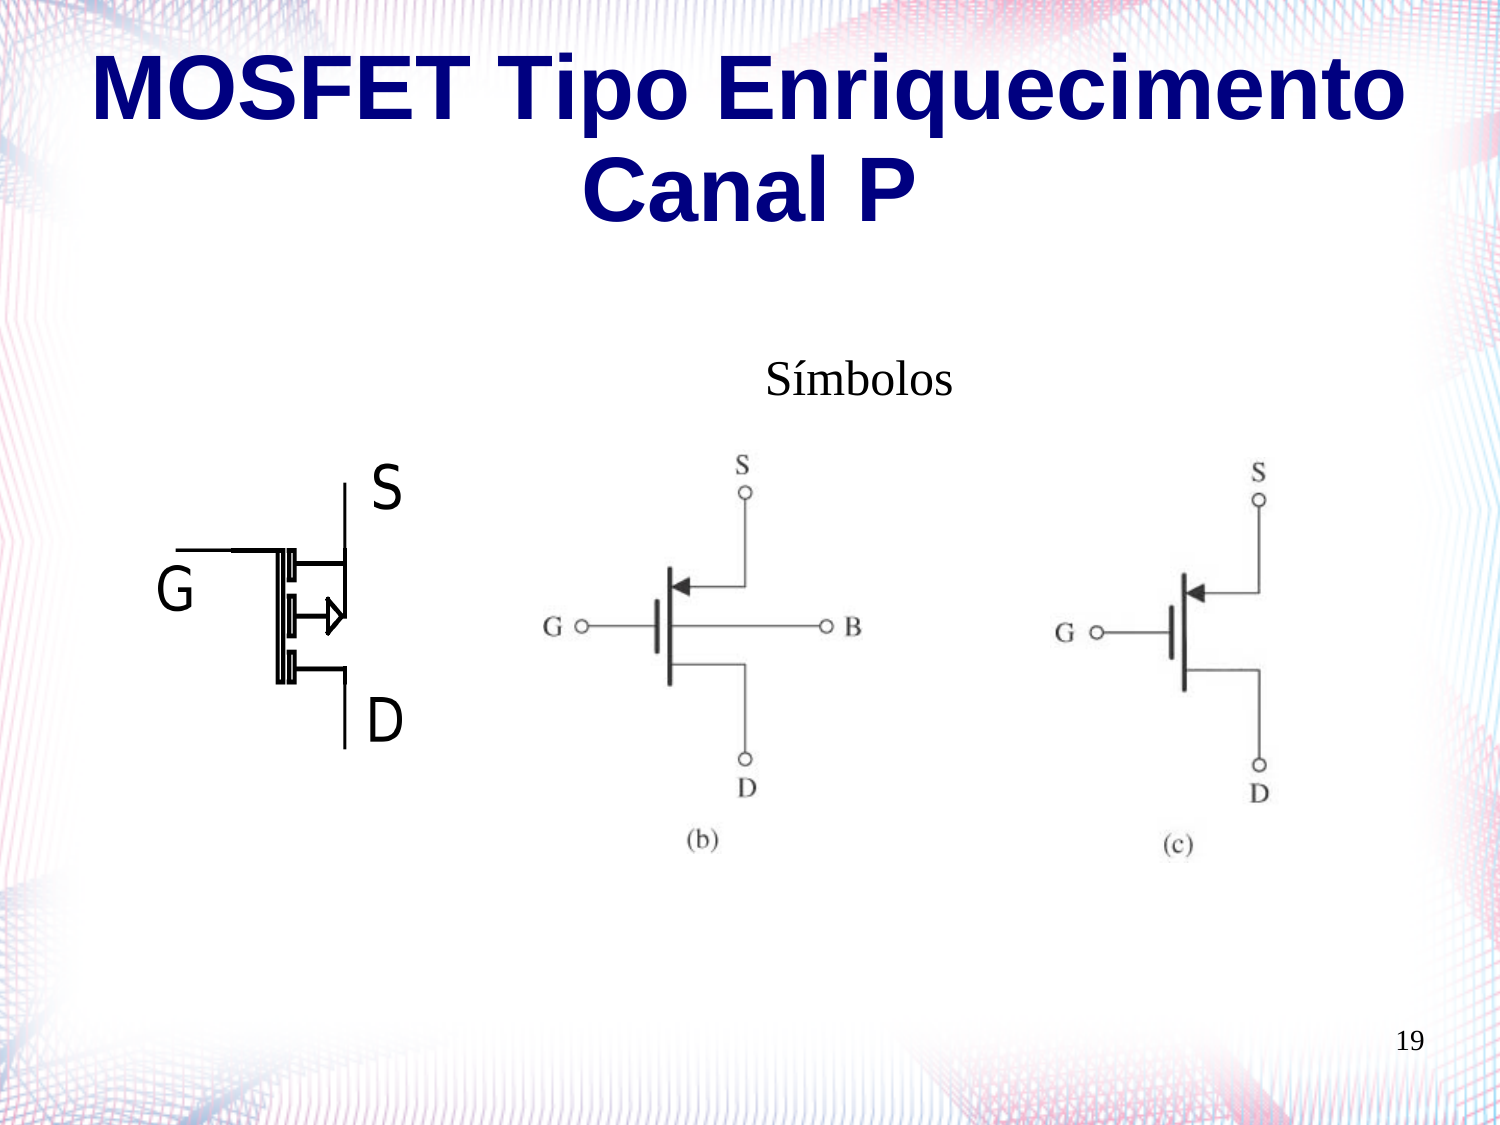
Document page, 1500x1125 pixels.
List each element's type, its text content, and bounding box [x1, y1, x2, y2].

picture [0, 0, 1500, 1125]
title MOSFET Tipo Enriquecimento Canal P [75, 36, 1425, 242]
text_box Símbolos [750, 337, 976, 413]
